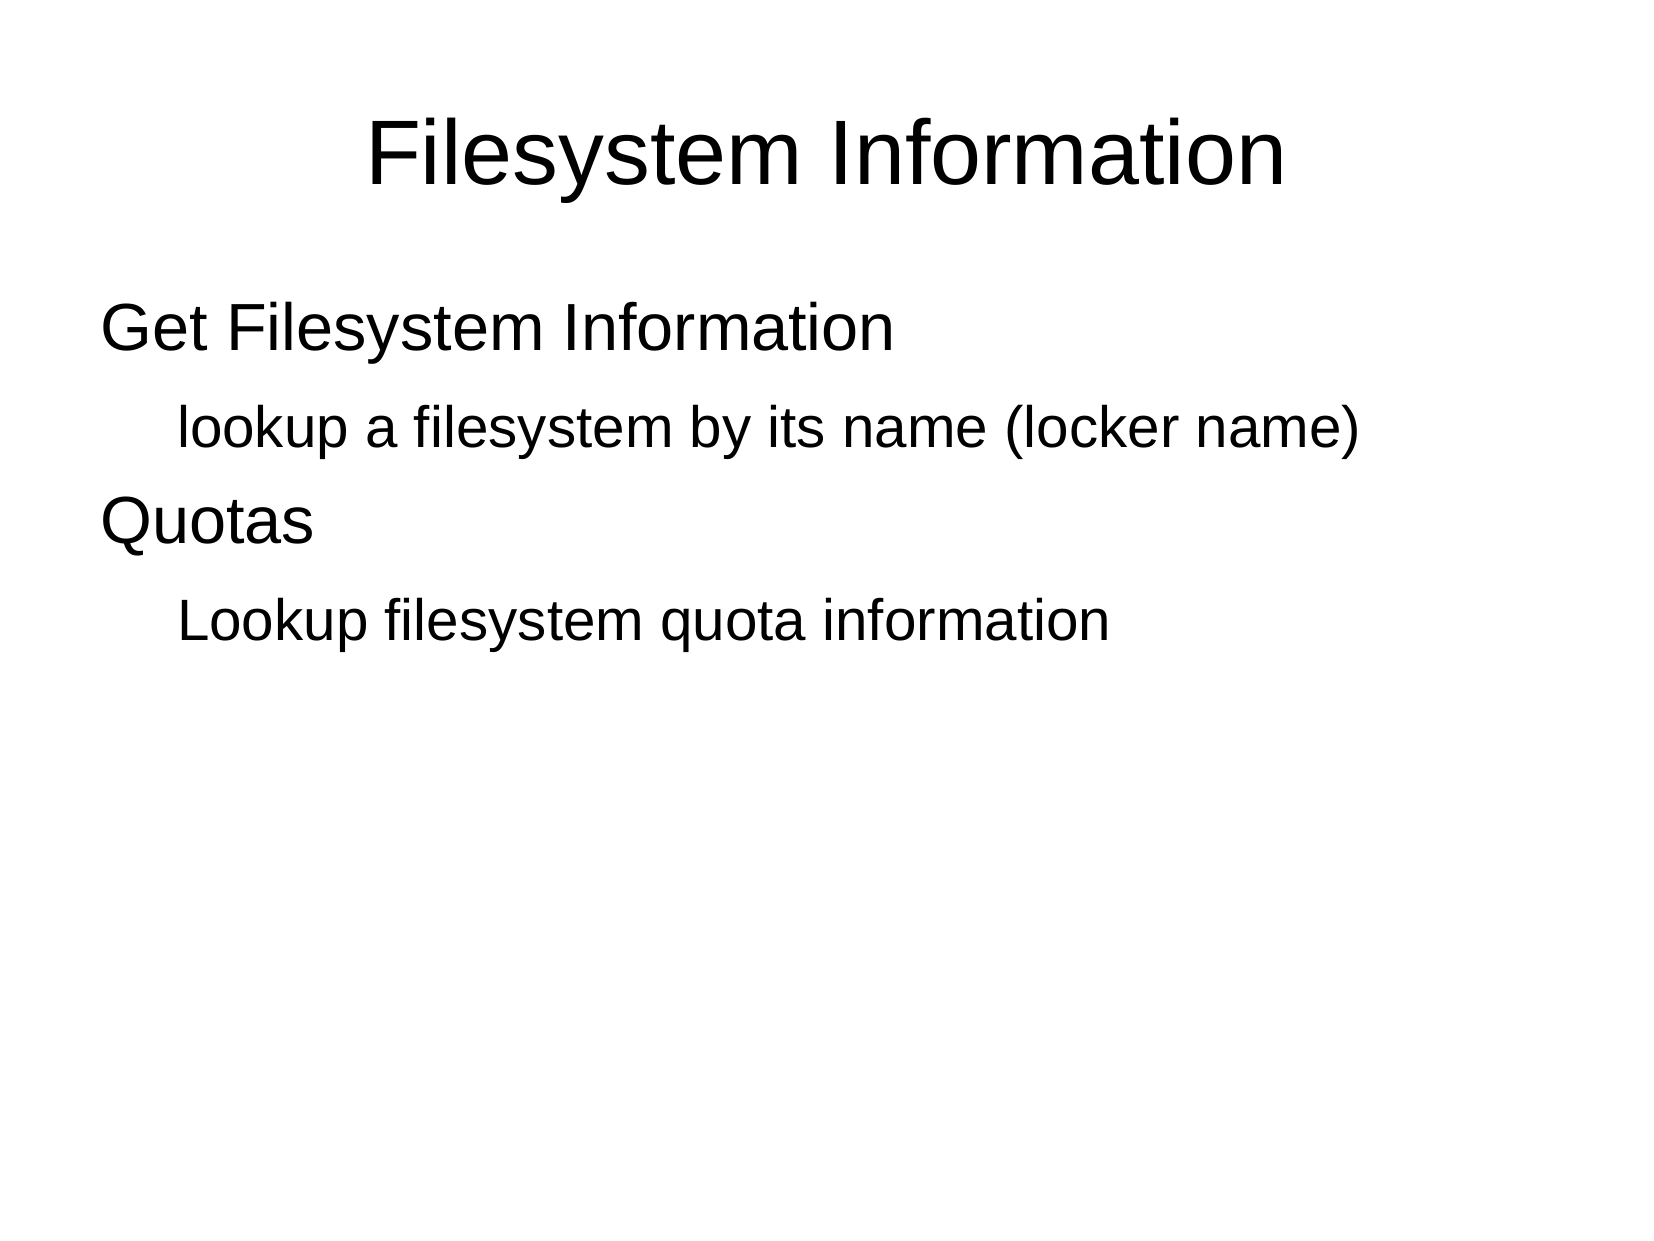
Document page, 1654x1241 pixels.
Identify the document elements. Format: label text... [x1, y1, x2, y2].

title Filesystem Information [82, 49, 1571, 257]
list Get Filesystem Information lookup a filesystem by its name (locker name) Quotas Lookup filesystem quota information [82, 290, 1571, 1109]
